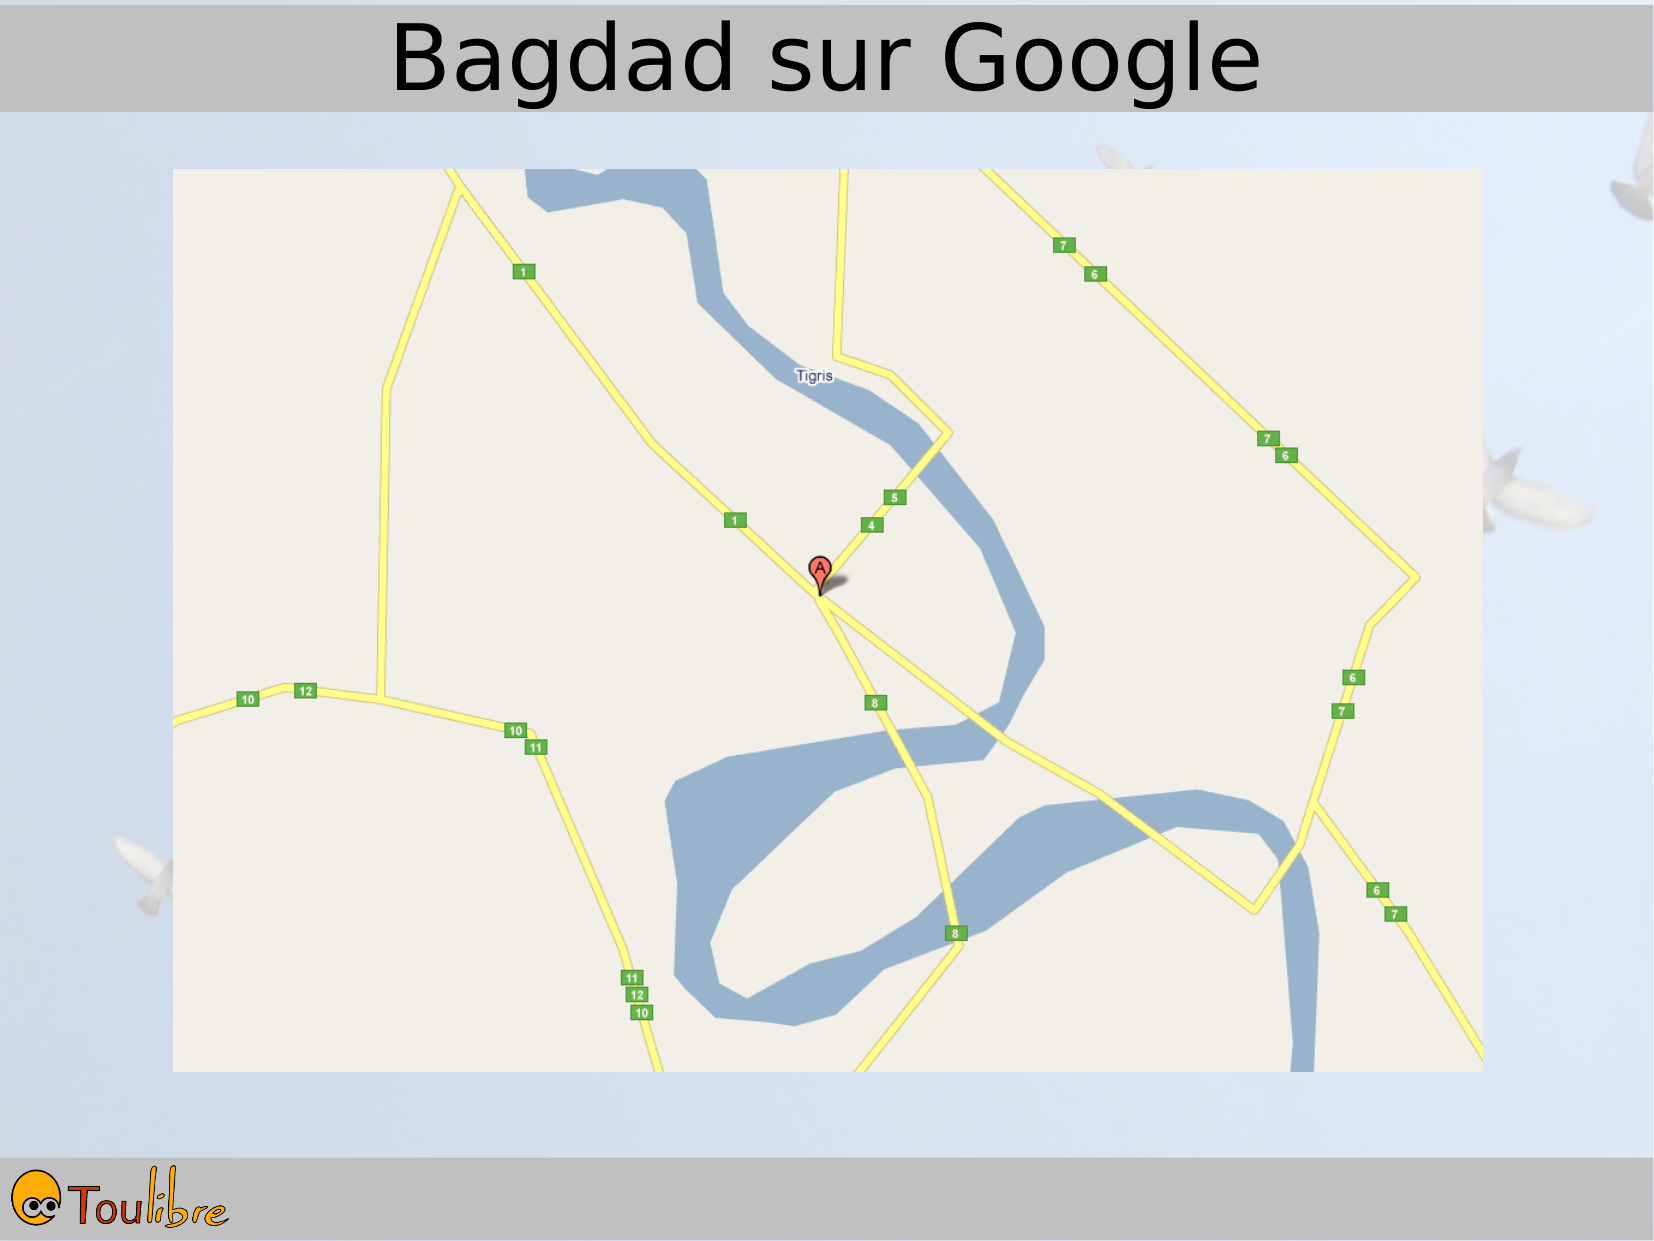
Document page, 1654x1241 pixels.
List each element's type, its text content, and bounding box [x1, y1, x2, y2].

picture [173, 169, 1483, 1072]
picture [11, 1165, 229, 1228]
title Bagdad sur Google [0, 4, 1654, 112]
